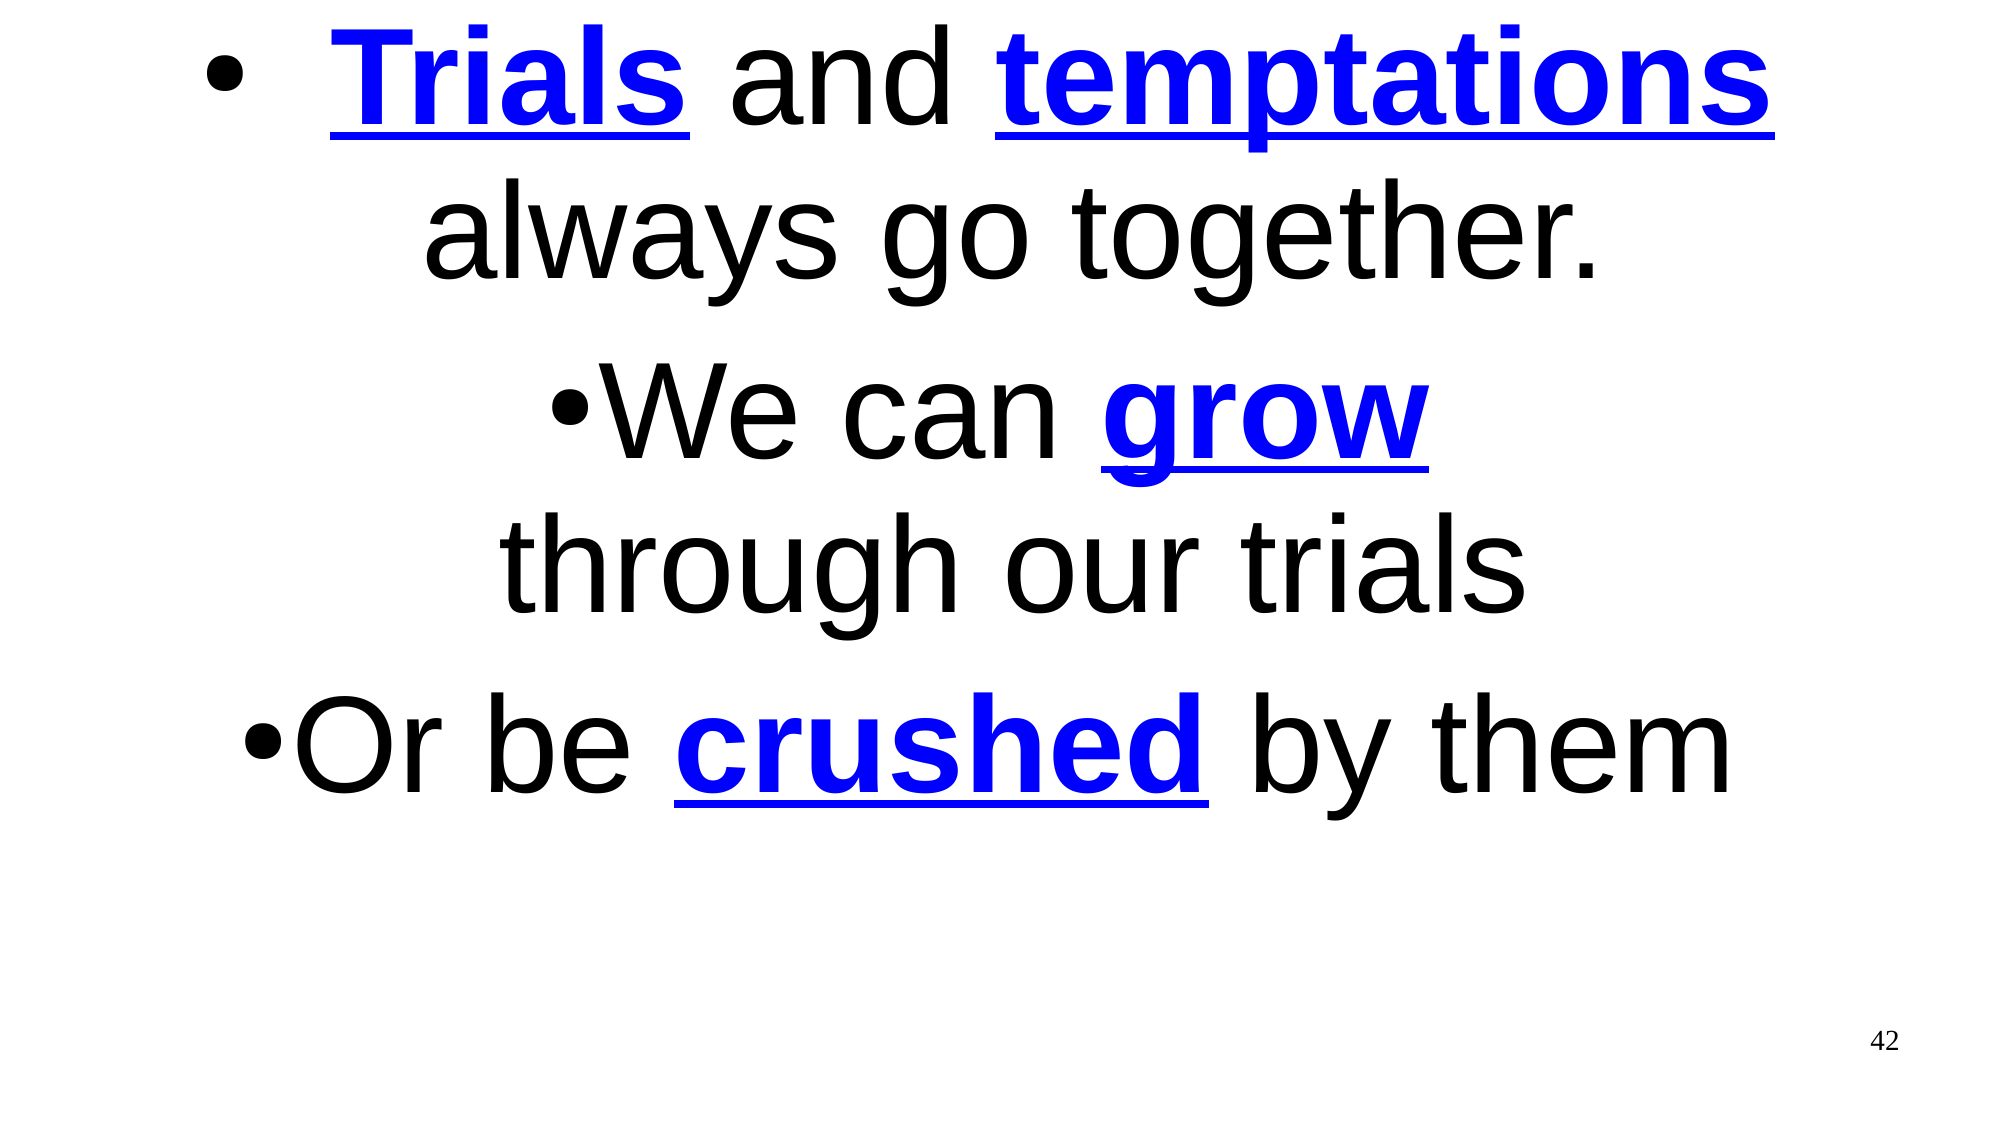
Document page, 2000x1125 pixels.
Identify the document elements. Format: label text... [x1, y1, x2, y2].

list Trials and temptations always go together. We can grow through our trials Or be crushed by them [0, 0, 1996, 1123]
